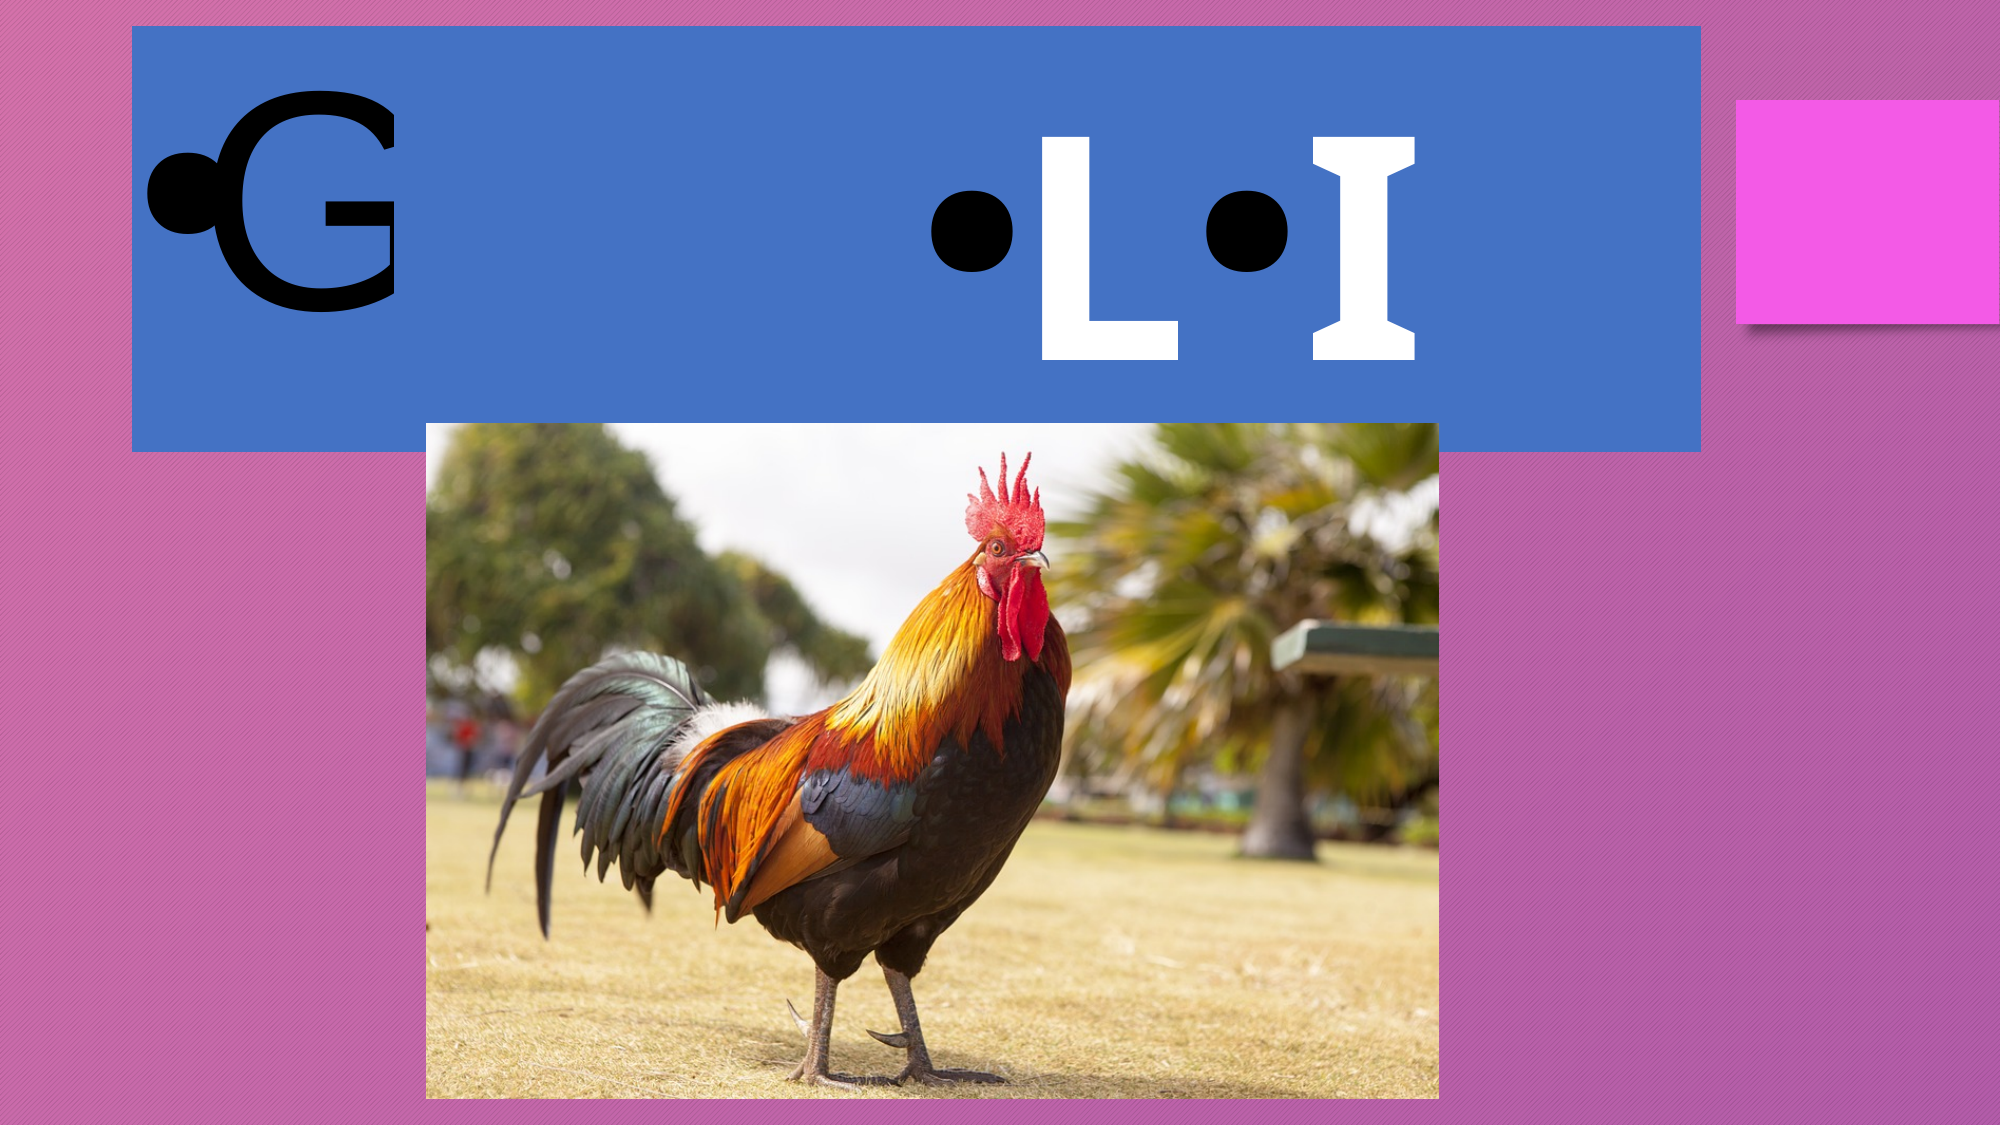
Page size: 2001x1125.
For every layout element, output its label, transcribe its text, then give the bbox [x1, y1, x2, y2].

picture [426, 423, 1439, 1099]
table_header [655, 26, 916, 423]
table_header L [916, 26, 1178, 423]
table_header G [132, 26, 394, 452]
table_header [1439, 26, 1701, 452]
table_header G [242, 115, 394, 288]
table_header [394, 26, 655, 452]
table_header I [1178, 26, 1439, 423]
